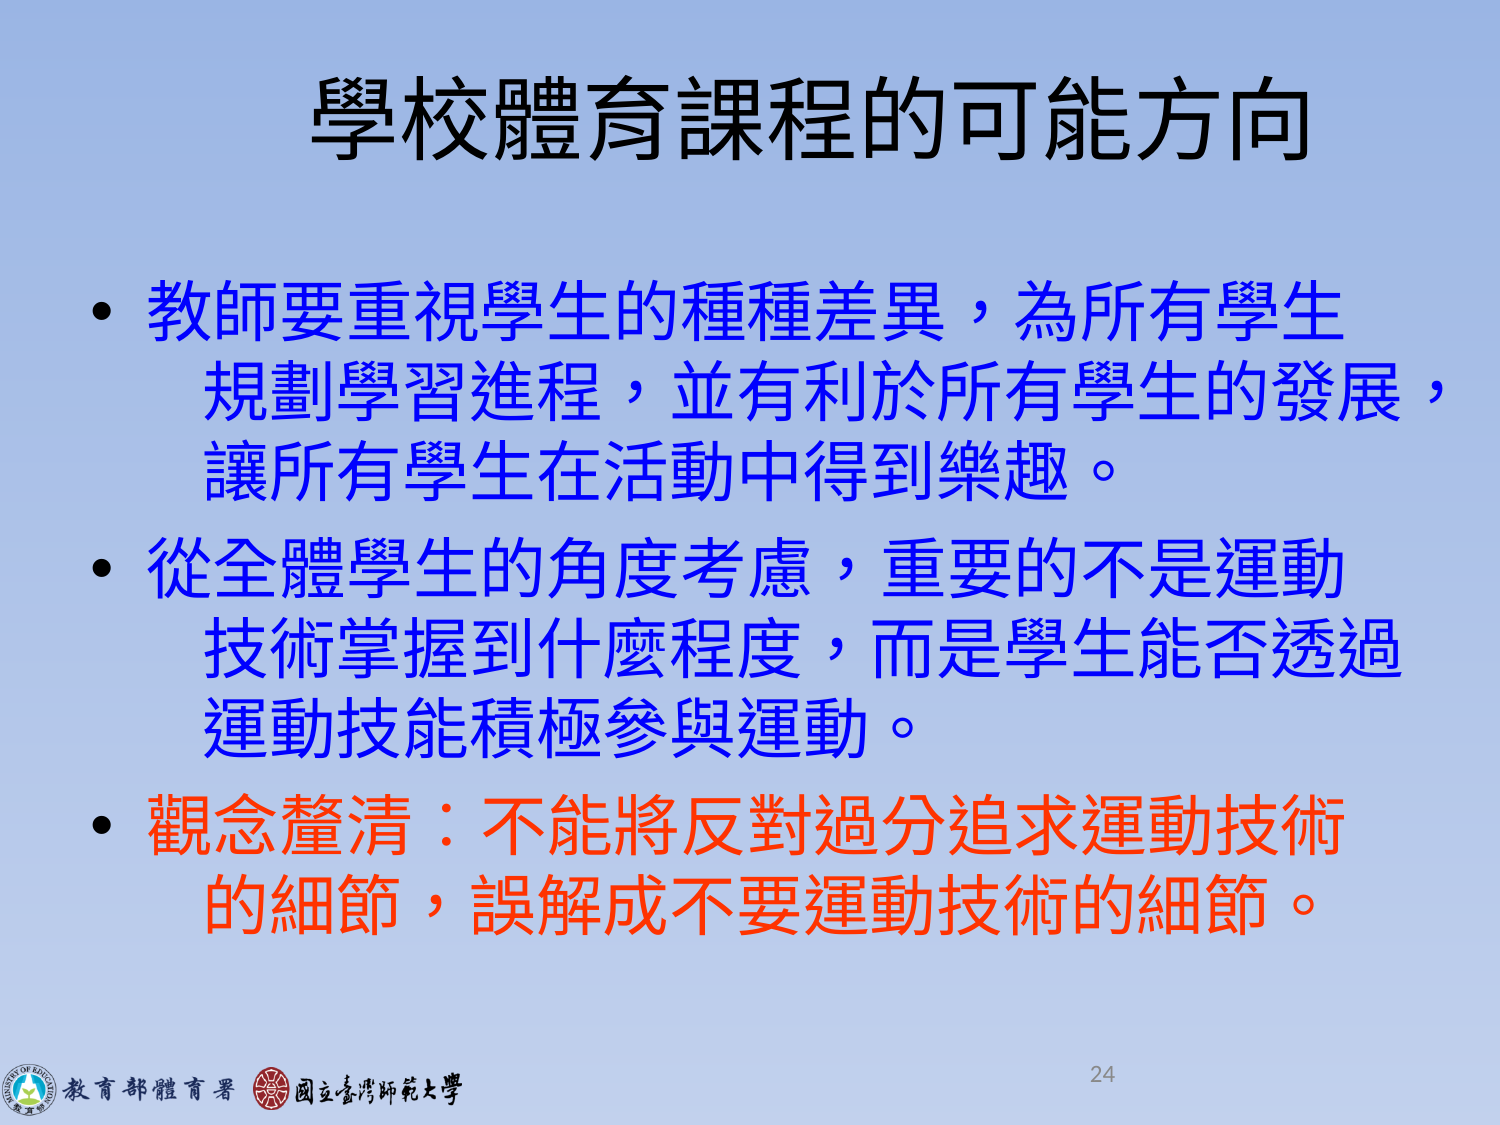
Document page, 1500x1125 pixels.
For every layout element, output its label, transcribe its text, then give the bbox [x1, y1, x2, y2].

list 教師要重視學生的種種差異，為所有學生規劃學習進程，並有利於所有學生的發展，讓所有學生在活動中得到樂趣。 從全體學生的角度考慮，重要的不是運動技術掌握到什麼程度，而是學生能否透過運動技能積極參與運動。 觀念釐清︰不能將反對過分追求運動技術的細節，誤解成不要運動技術的細節。 [75, 262, 1426, 1005]
title 學校體育課程的可能方向 [142, 54, 1483, 180]
text_box [1074, 1042, 1426, 1103]
